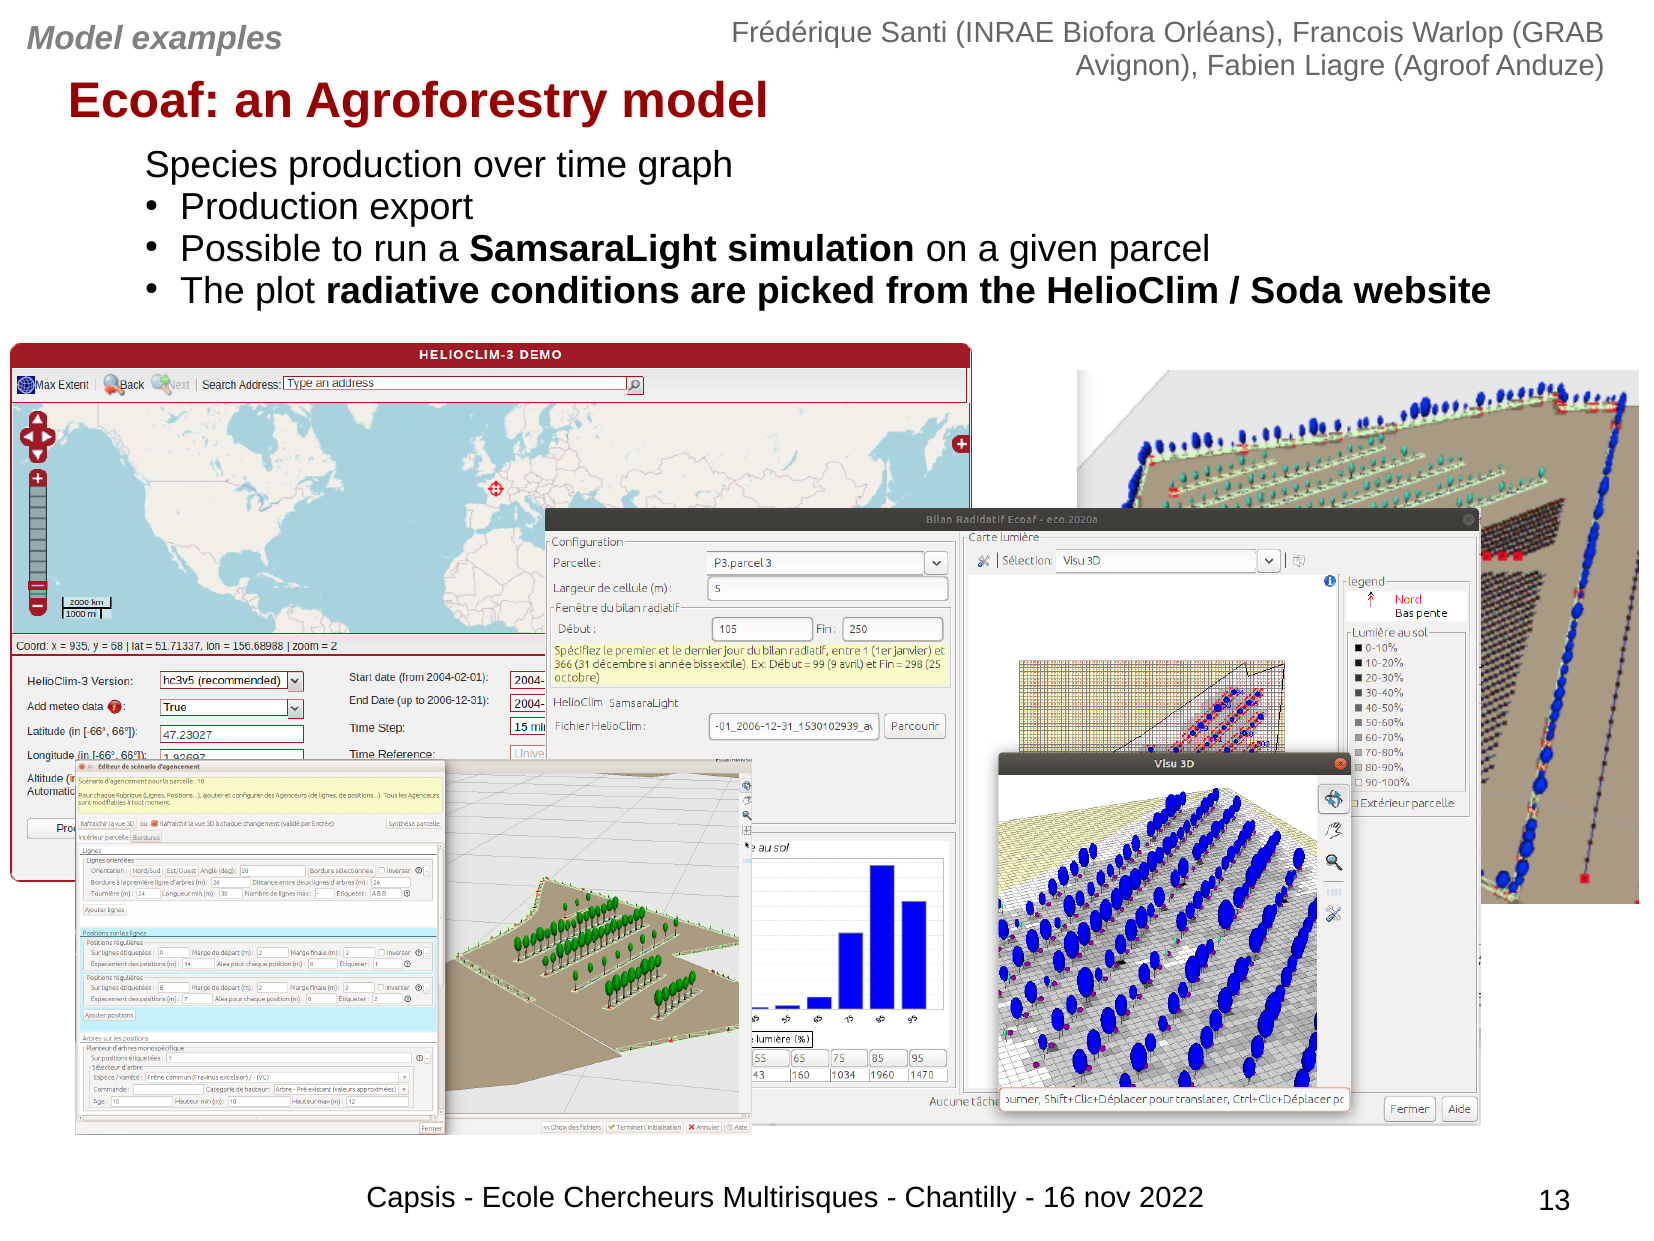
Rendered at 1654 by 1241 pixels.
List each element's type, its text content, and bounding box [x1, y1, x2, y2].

text_box Ecoaf: an Agroforestry model [53, 64, 1589, 137]
picture [7, 340, 1639, 1135]
text_box Model examples [11, 11, 426, 65]
text_box Frédérique Santi (INRAE Biofora Orléans), Francois Warlop (GRAB Avignon), Fabien Liagre (Agroof Anduze) [682, 9, 1621, 90]
text_box Species production over time graph Production export Possible to run a SamsaraLight simulation on a given parcel The plot radiative conditions are picked from the HelioClim / Soda website [129, 135, 1536, 341]
